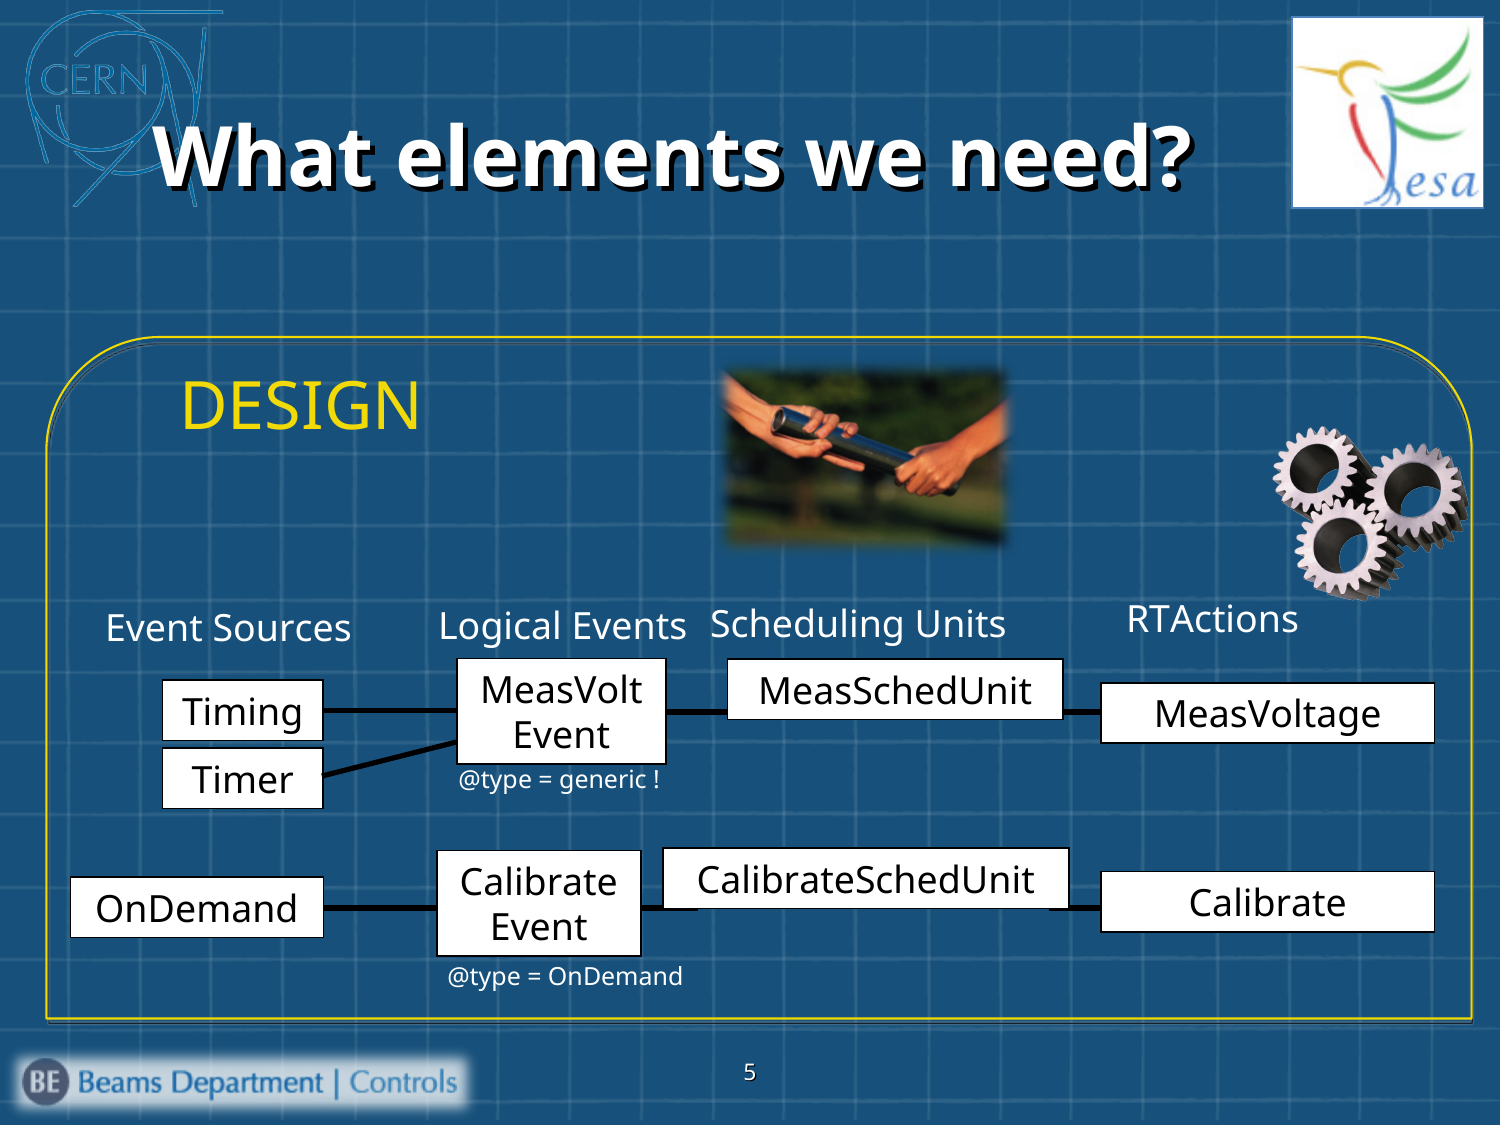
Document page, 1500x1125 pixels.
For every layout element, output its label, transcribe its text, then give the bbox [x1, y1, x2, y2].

title What elements we need? [51, 17, 1295, 290]
text_box MeasSchedUnit [727, 659, 1063, 720]
text_box Event Sources [90, 596, 367, 658]
text_box Calibrate [1100, 871, 1435, 933]
text_box Scheduling Units [695, 592, 1022, 654]
text_box RTActions [1111, 587, 1315, 648]
text_box MeasVolt Event [456, 658, 666, 755]
text_box OnDemand [70, 877, 324, 938]
text_box CalibrateSchedUnit [662, 847, 1069, 909]
text_box Logical Events [423, 594, 703, 656]
text_box DESIGN [164, 354, 439, 451]
picture [0, 0, 1500, 1125]
text_box Calibrate Event [436, 850, 641, 952]
text_box @type = OnDemand [432, 952, 699, 999]
text_box Timer [162, 747, 323, 809]
text_box MeasVoltage [1100, 682, 1435, 744]
text_box Timing [162, 680, 323, 741]
text_box @type = generic ! [443, 755, 676, 802]
text_box <number> [687, 1042, 813, 1103]
